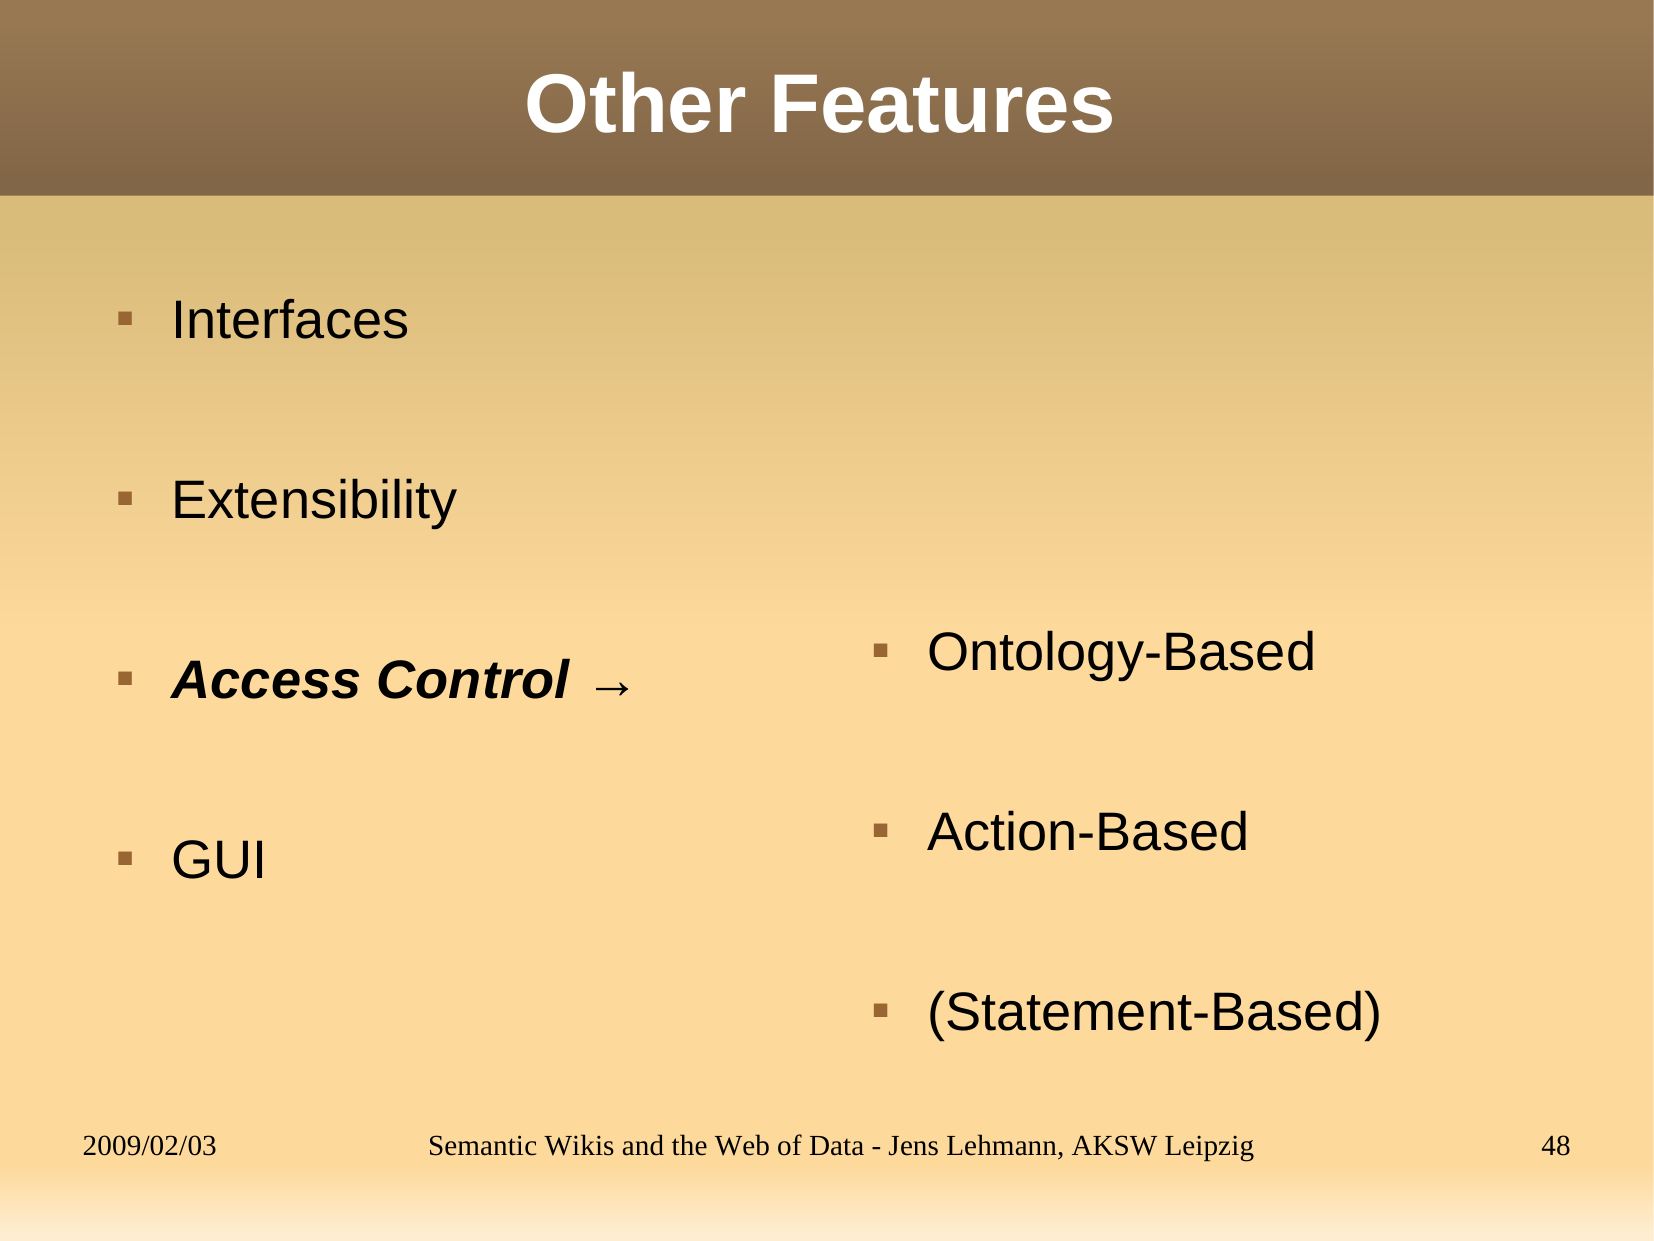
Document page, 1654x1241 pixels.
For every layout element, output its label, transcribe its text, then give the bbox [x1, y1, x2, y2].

picture [0, 0, 1654, 1241]
title Other Features [76, 0, 1565, 208]
list Interfaces Extensibility Access Control → GUI [100, 289, 827, 1108]
list Ontology-Based Action-Based (Statement-Based) [856, 531, 1583, 1152]
